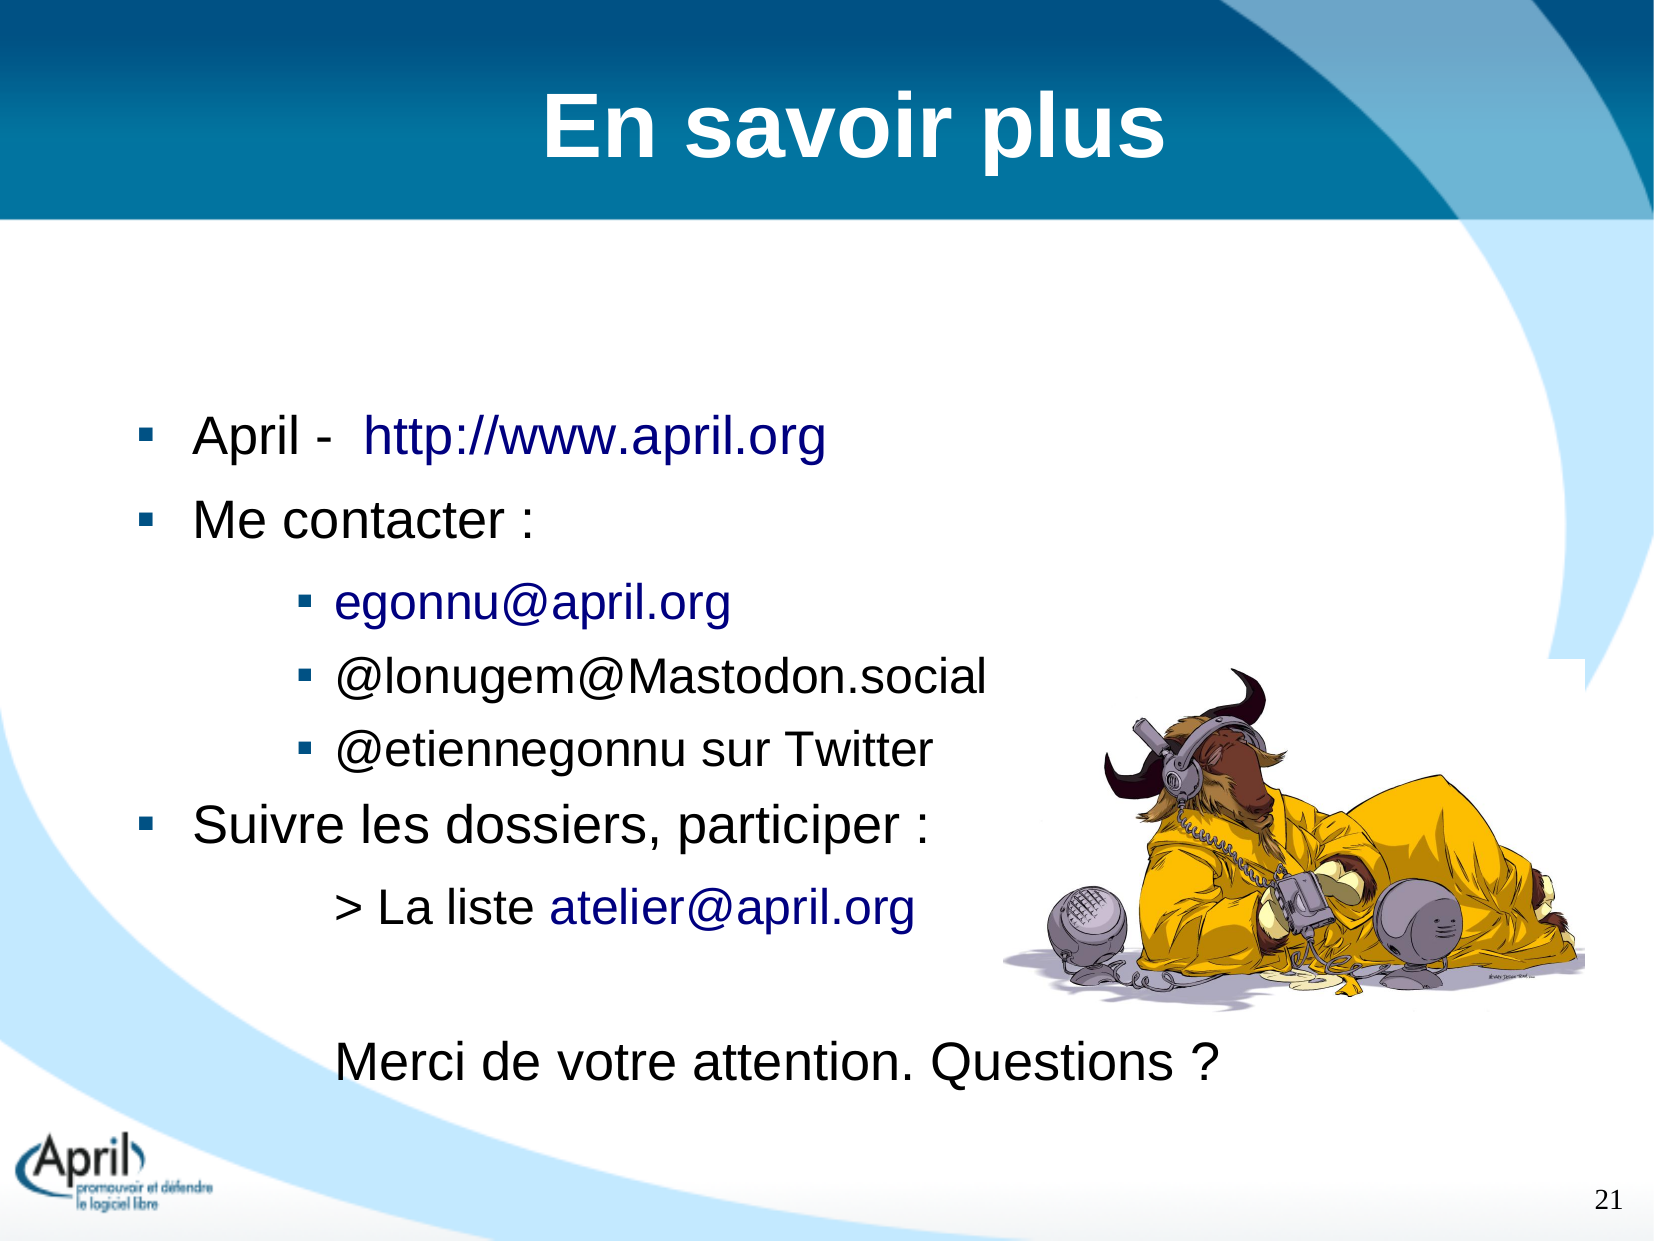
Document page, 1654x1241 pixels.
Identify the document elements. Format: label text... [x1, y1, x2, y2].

title En savoir plus [118, 22, 1531, 230]
picture [0, 0, 1654, 1241]
list April - http://www.april.org Me contacter : egonnu@april.org @lonugem@Mastodon.social @etiennegonnu sur Twitter Suivre les dossiers, participer : > La liste atelier@april.org Merci de votre attention. Questions ? [121, 321, 1534, 1241]
